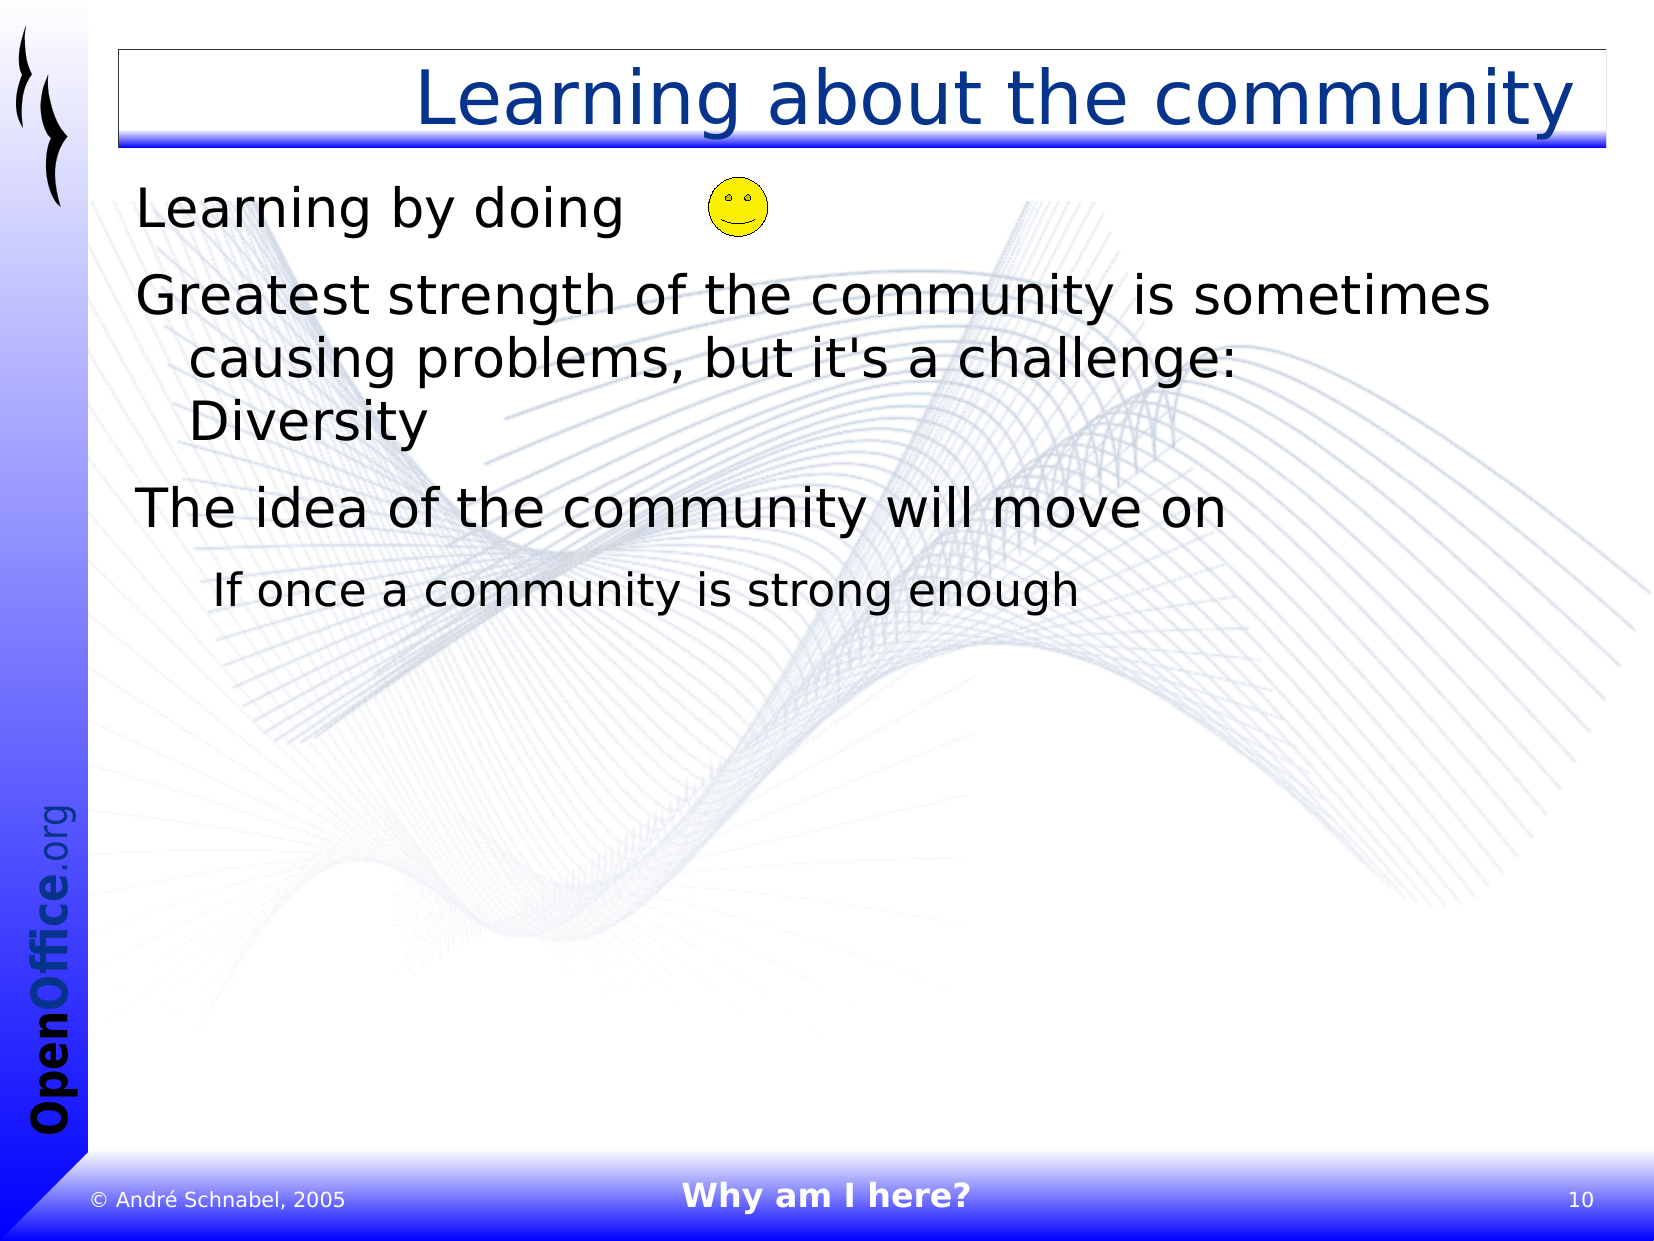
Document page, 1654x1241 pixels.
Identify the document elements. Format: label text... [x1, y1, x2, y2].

text_box [708, 177, 768, 237]
list Learning by doing Greatest strength of the community is sometimes causing problems, but it's a challenge: Diversity The idea of the community will move on If once a community is strong enough [118, 177, 1607, 1109]
title Learning about the community [118, 49, 1607, 148]
